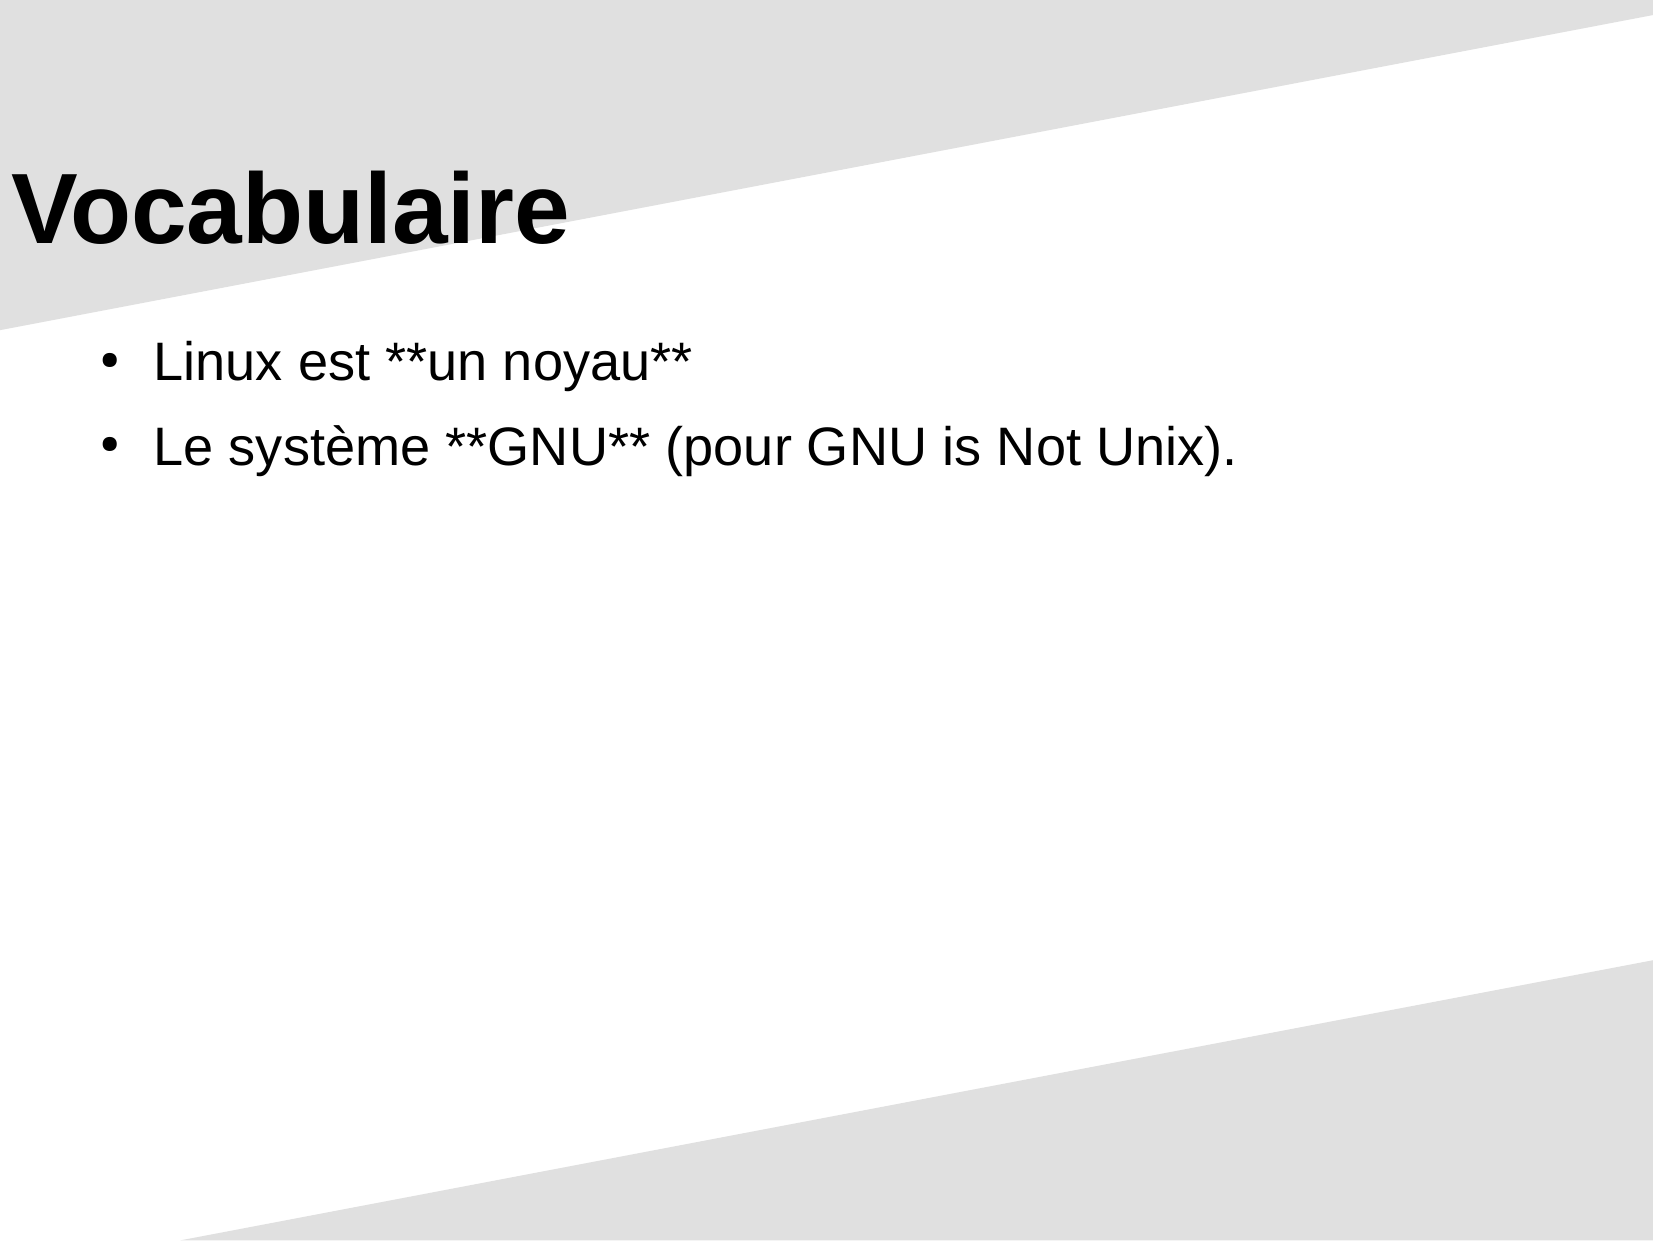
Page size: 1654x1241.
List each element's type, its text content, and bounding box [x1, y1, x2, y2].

list Linux est **un noyau** Le système **GNU** (pour GNU is Not Unix). [82, 331, 1538, 1052]
title Vocabulaire [11, 105, 1499, 313]
